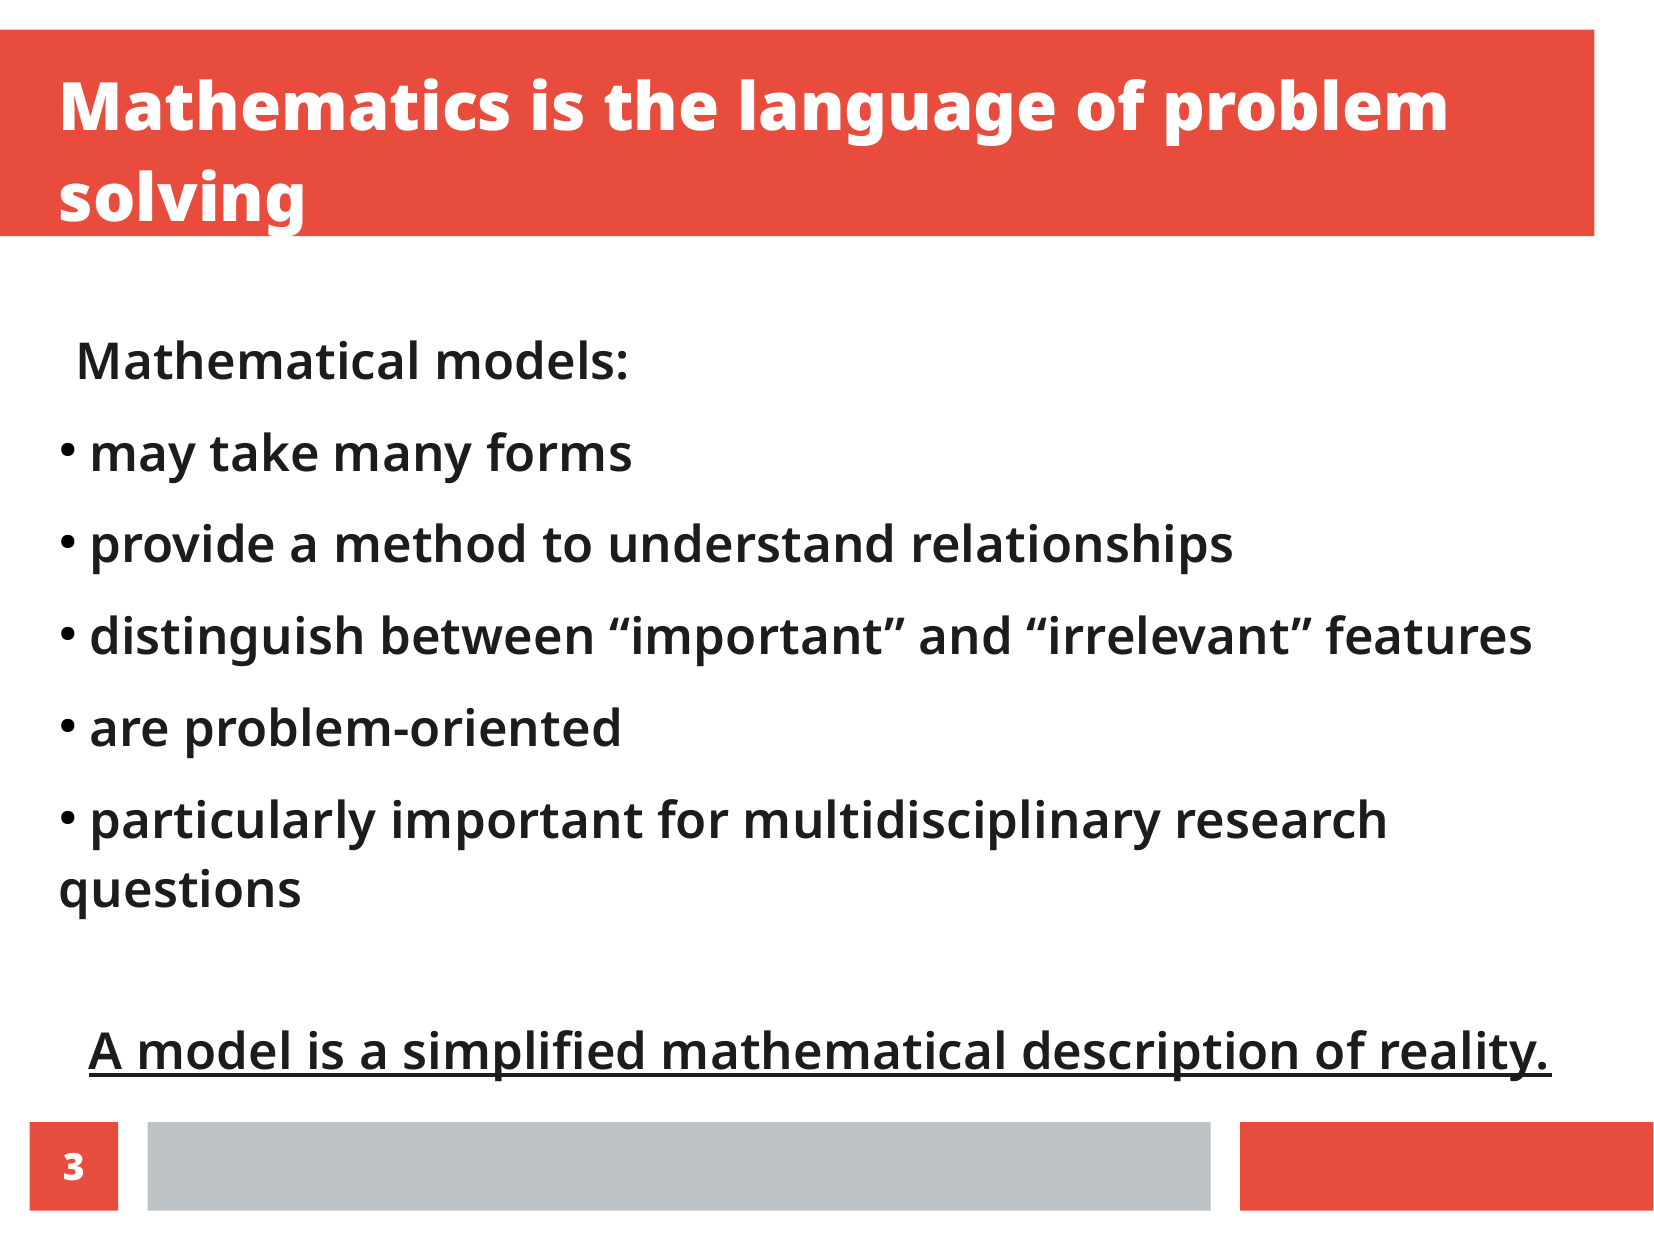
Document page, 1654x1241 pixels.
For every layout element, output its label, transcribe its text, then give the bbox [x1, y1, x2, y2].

title Mathematics is the language of problem solving [59, 59, 1595, 207]
list Mathematical models: may take many forms provide a method to understand relationships distinguish between “important” and “irrelevant” features are problem-oriented particularly important for multidisciplinary research questions A model is a simplified mathematical description of reality. [59, 324, 1565, 1093]
